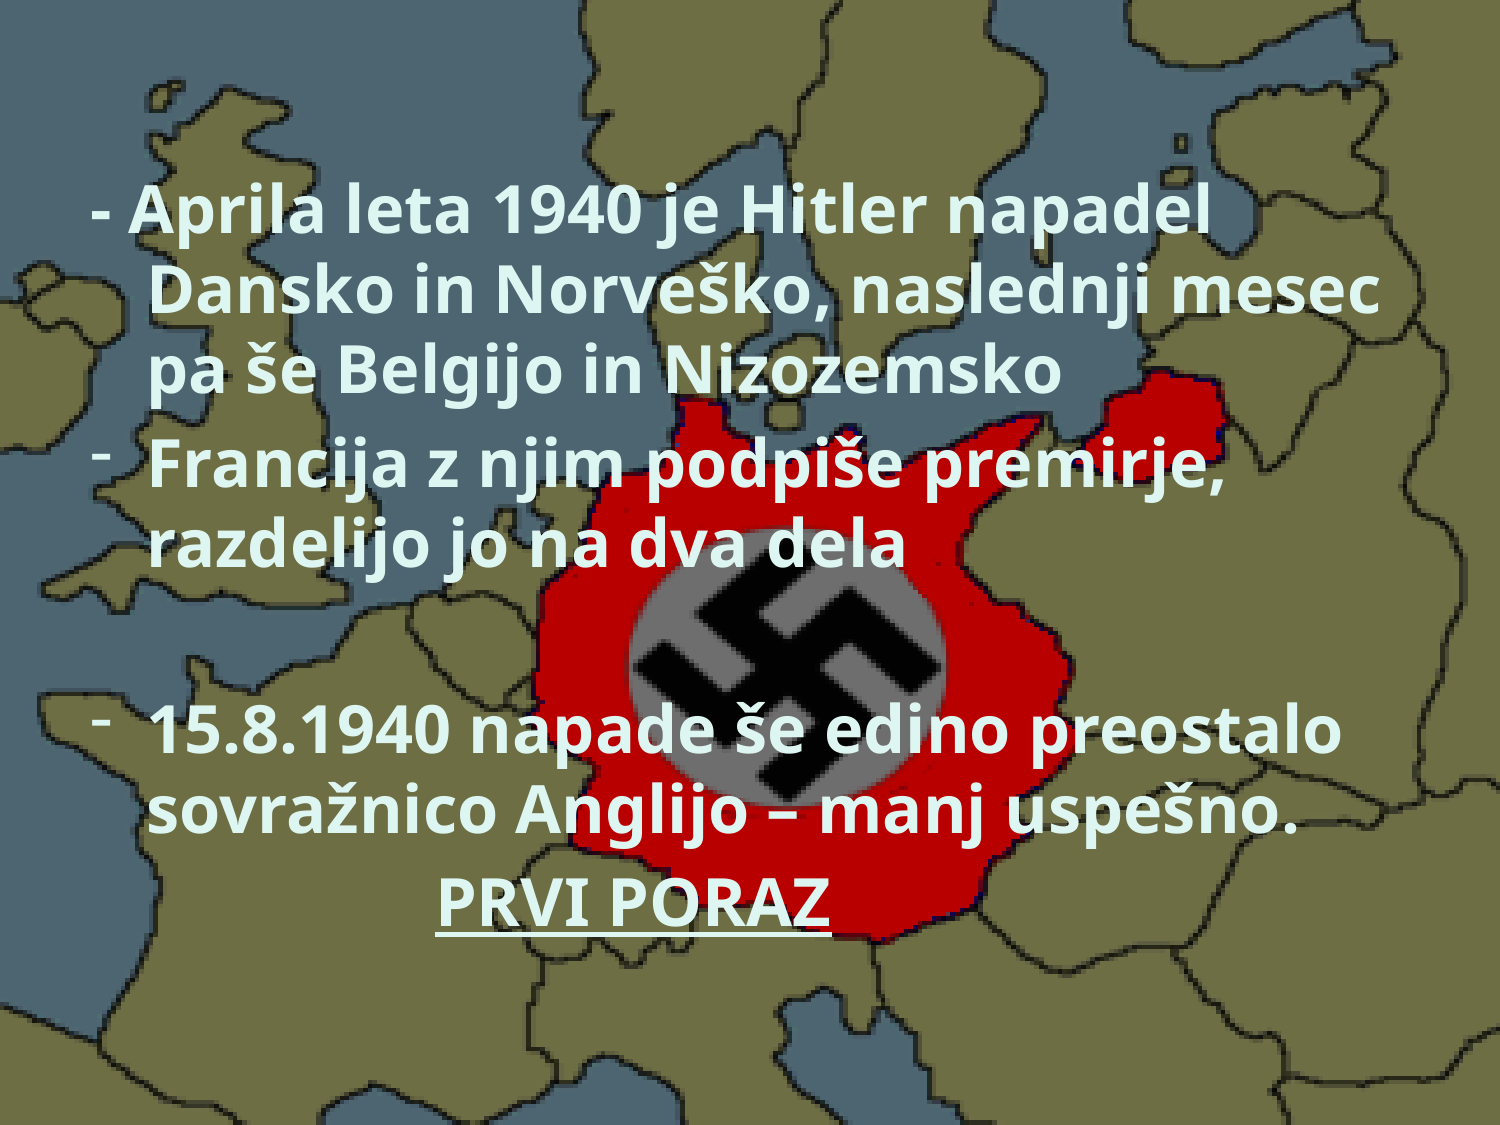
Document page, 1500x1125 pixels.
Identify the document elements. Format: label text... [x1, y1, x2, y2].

picture [0, 0, 1500, 1125]
list - Aprila leta 1940 je Hitler napadel Dansko in Norveško, naslednji mesec pa še Belgijo in Nizozemsko Francija z njim podpiše premirje, razdelijo jo na dva dela 15.8.1940 napade še edino preostalo sovražnico Anglijo – manj uspešno. PRVI PORAZ [75, 66, 1425, 1005]
